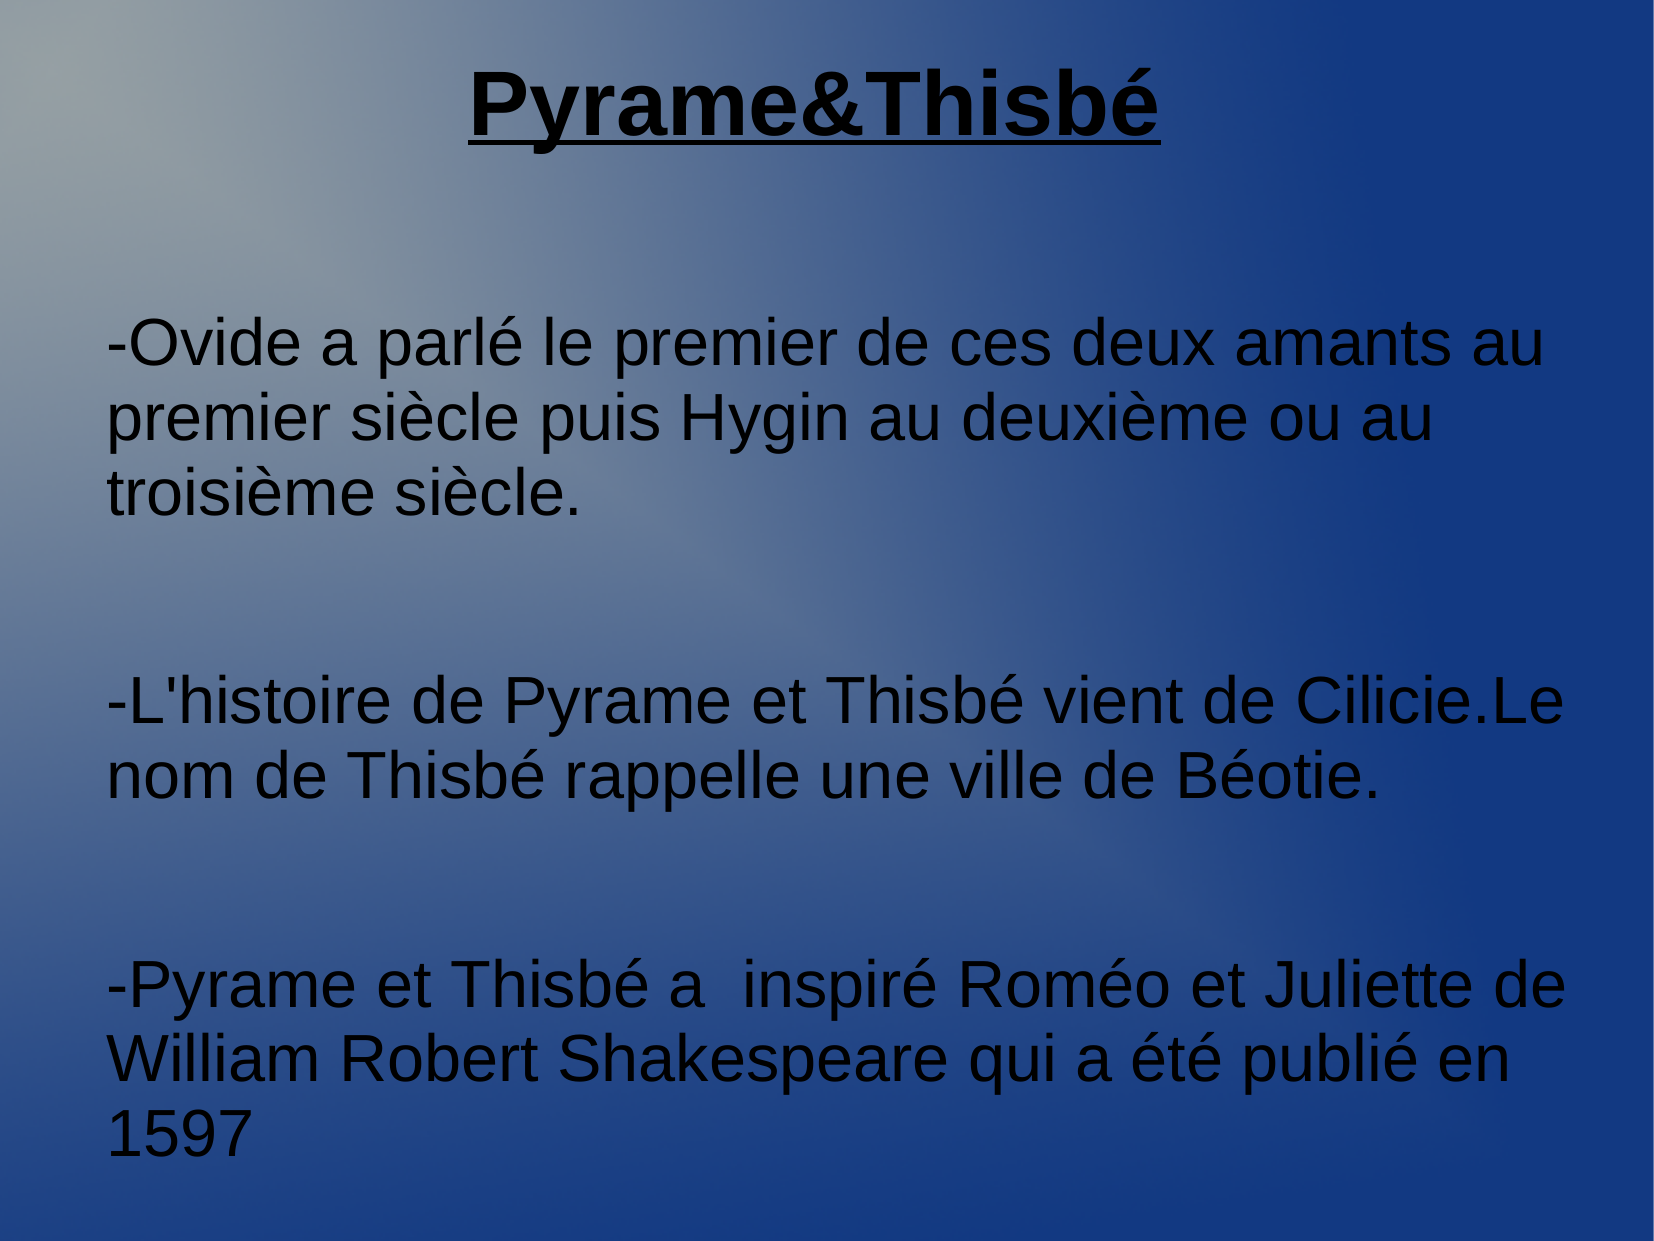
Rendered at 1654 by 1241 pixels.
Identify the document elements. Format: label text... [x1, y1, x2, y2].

list -Ovide a parlé le premier de ces deux amants au premier siècle puis Hygin au deuxième ou au troisième siècle. -L'histoire de Pyrame et Thisbé vient de Cilicie.Le nom de Thisbé rappelle une ville de Béotie. -Pyrame et Thisbé a inspiré Roméo et Juliette de William Robert Shakespeare qui a été publié en 1597 [35, 200, 1571, 1171]
picture [0, 0, 1654, 1241]
title Pyrame&Thisbé [129, 23, 1501, 184]
